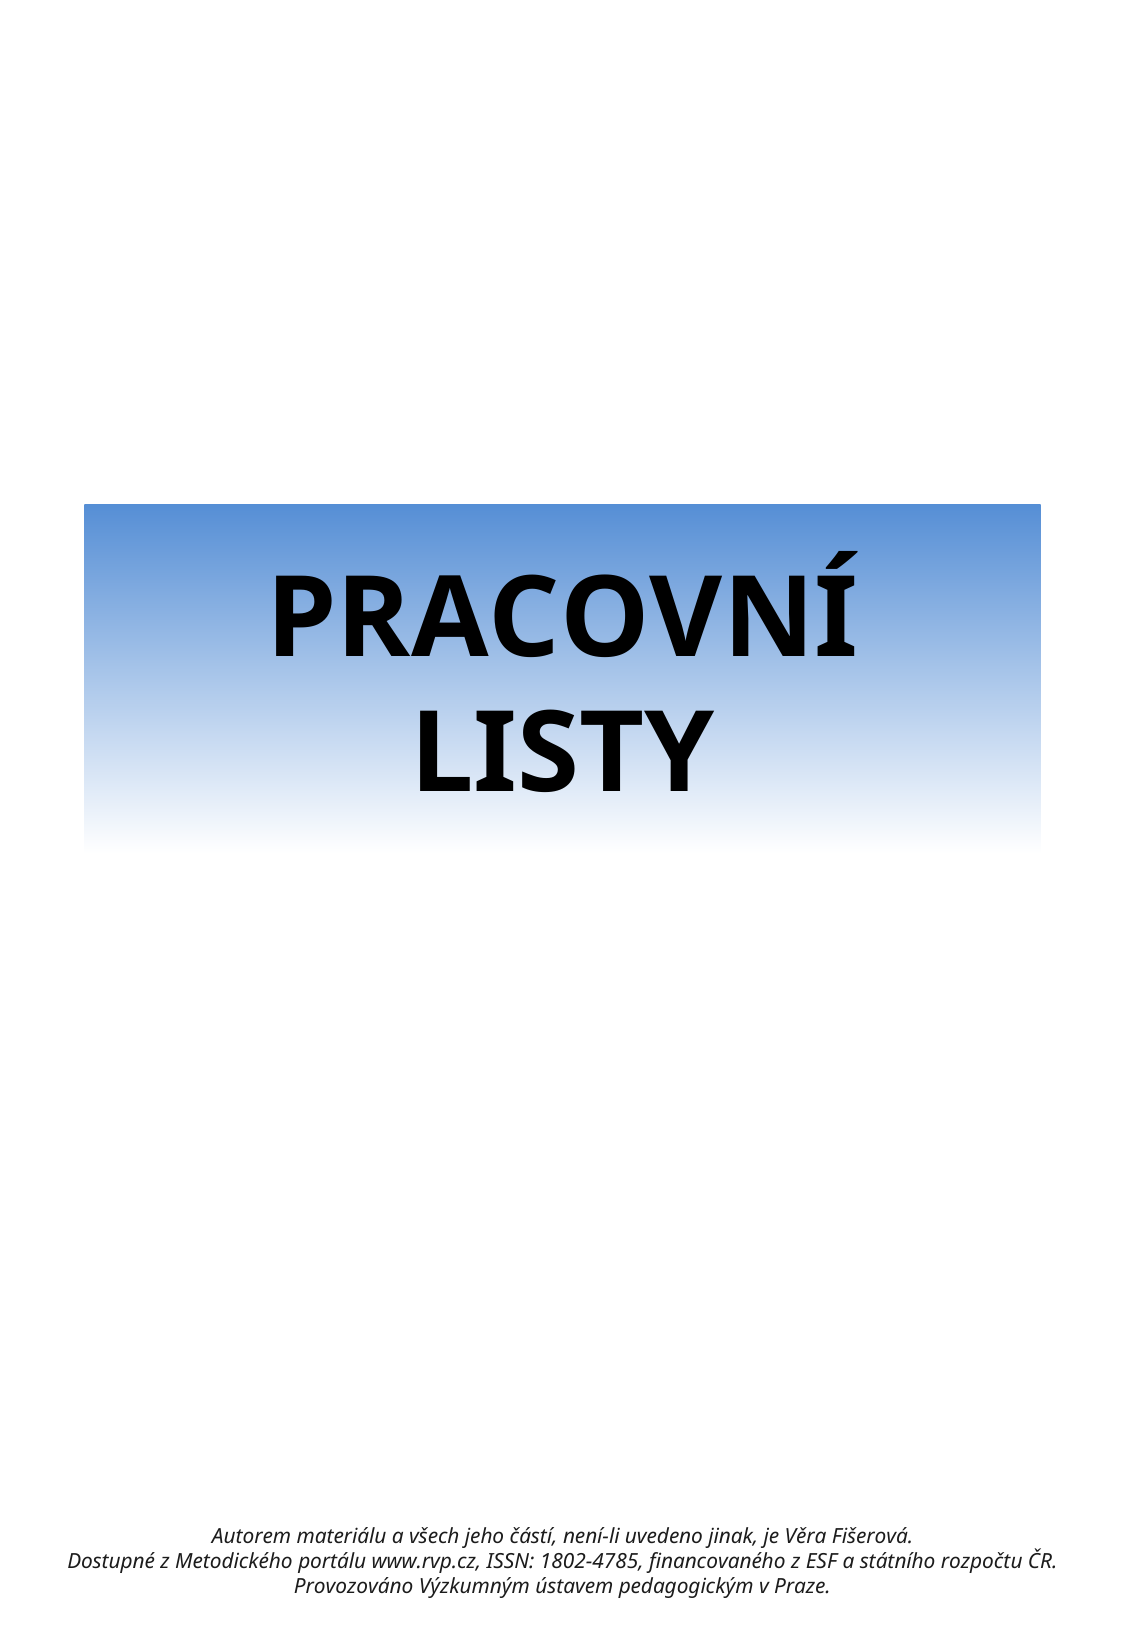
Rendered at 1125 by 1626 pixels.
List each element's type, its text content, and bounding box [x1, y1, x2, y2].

text_box Autorem materiálu a všech jeho částí, není-li uvedeno jinak, je Věra Fišerová. Dostupné z Metodického portálu www.rvp.cz, ISSN: 1802-4785, financovaného z ESF a státního rozpočtu ČR. Provozováno Výzkumným ústavem pedagogickým v Praze. [0, 1494, 1125, 1626]
title PRACOVNÍ LISTY [84, 504, 1041, 854]
